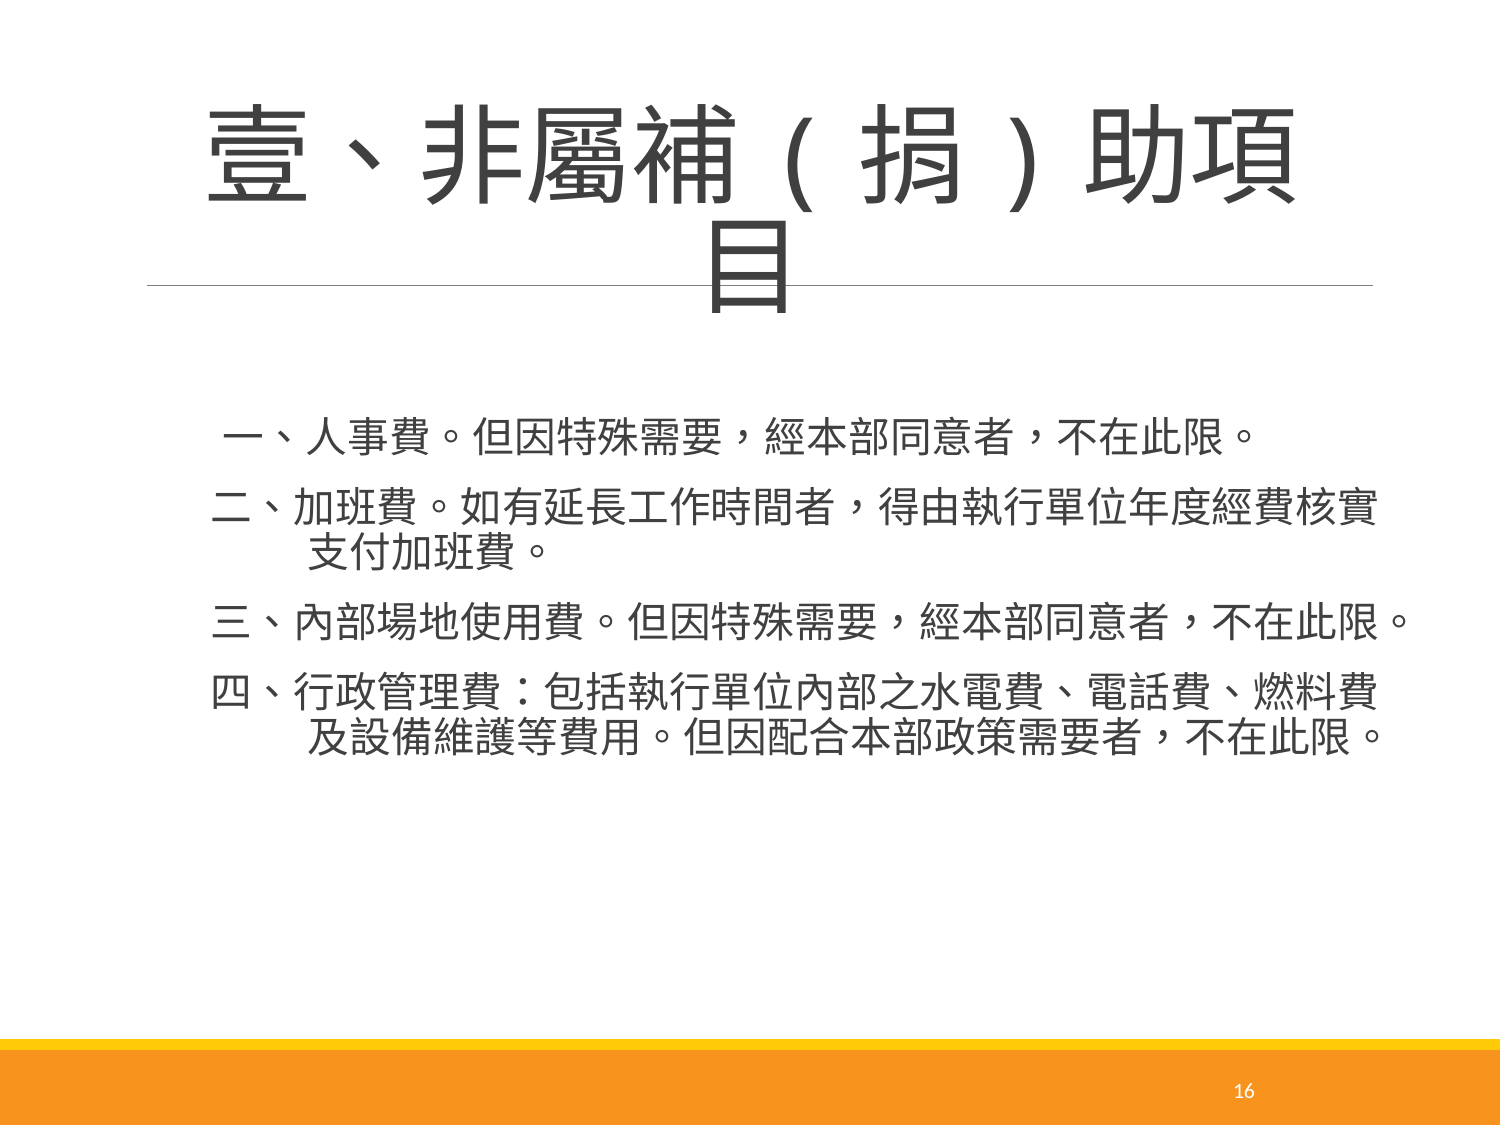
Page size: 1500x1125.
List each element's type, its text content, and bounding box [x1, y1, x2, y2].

text_box 16 [1218, 1059, 1380, 1120]
title 壹、非屬補(捐)助項目 [141, 99, 1359, 287]
list 一、人事費。但因特殊需要，經本部同意者，不在此限。 二、加班費。如有延長工作時間者，得由執行單位年度經費核實支付加班費。 三、內部場地使用費。但因特殊需要，經本部同意者，不在此限。 四、行政管理費：包括執行單位內部之水電費、電話費、燃料費及設備維護等費用。但因配合本部政策需要者，不在此限。 [112, 408, 1388, 1000]
